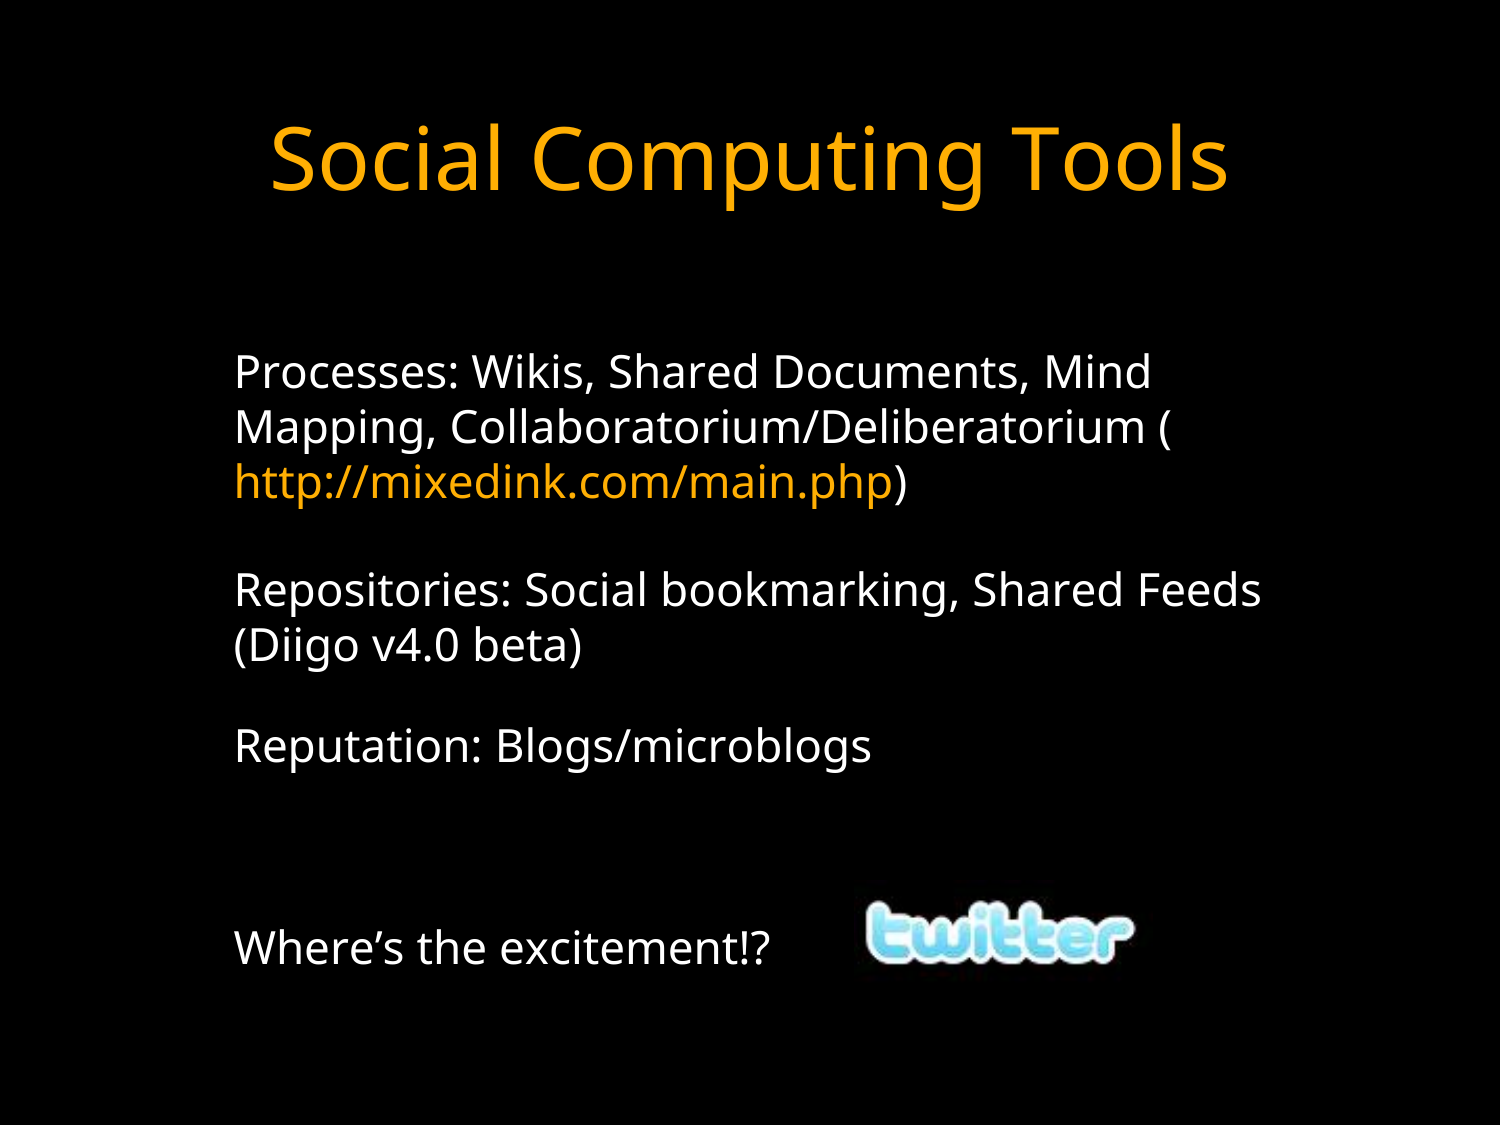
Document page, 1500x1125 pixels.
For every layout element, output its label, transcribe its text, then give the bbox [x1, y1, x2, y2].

picture [854, 880, 1153, 992]
list Processes: Wikis, Shared Documents, Mind Mapping, Collaboratorium/Deliberatorium (http://mixedink.com/main.php) Repositories: Social bookmarking, Shared Feeds (Diigo v4.0 beta) Reputation: Blogs/microblogs Where’s the excitement!? [162, 335, 1338, 1076]
title Social Computing Tools [100, 95, 1400, 226]
